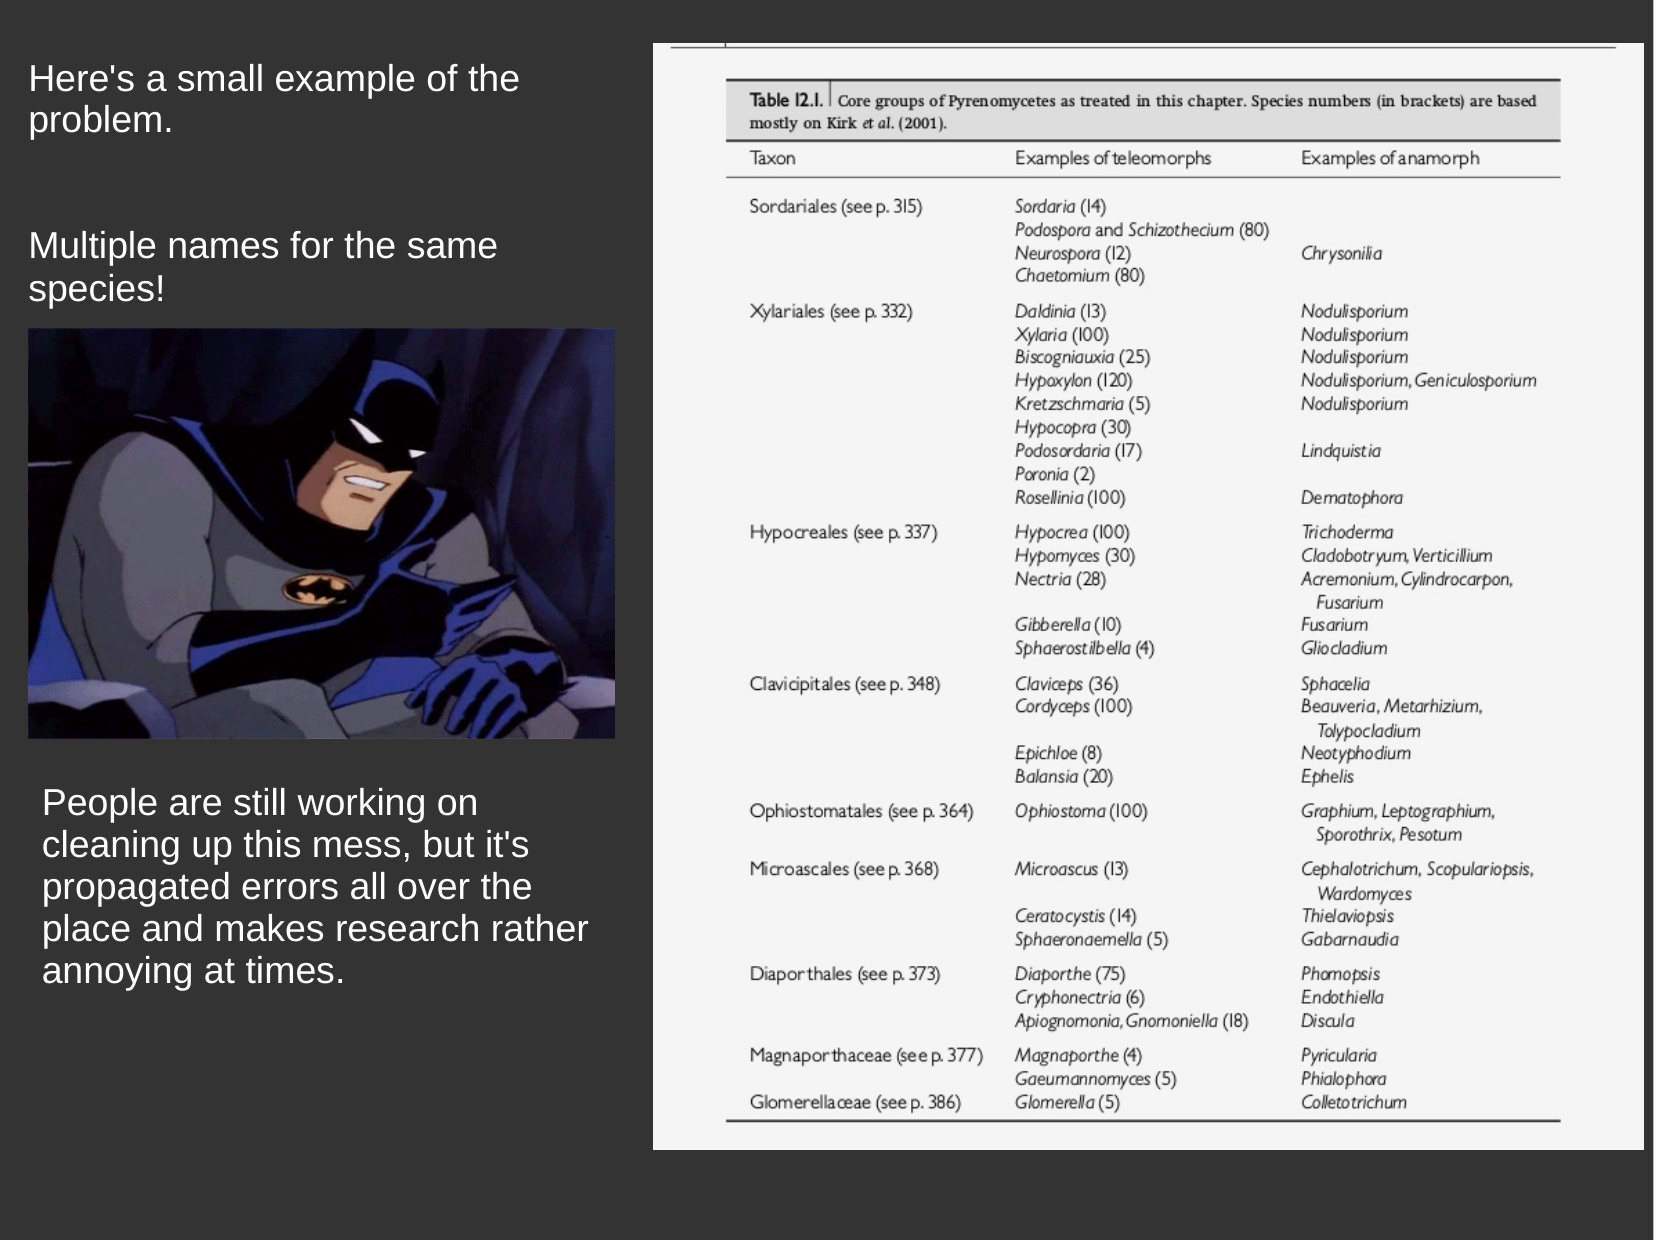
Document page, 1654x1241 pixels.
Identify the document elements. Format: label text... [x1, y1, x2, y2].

picture [653, 43, 1644, 1150]
text_box Here's a small example of the problem. Multiple names for the same species! [13, 49, 644, 317]
text_box People are still working on cleaning up this mess, but it's propagated errors all over the place and makes research rather annoying at times. [27, 773, 617, 999]
picture [28, 328, 615, 740]
